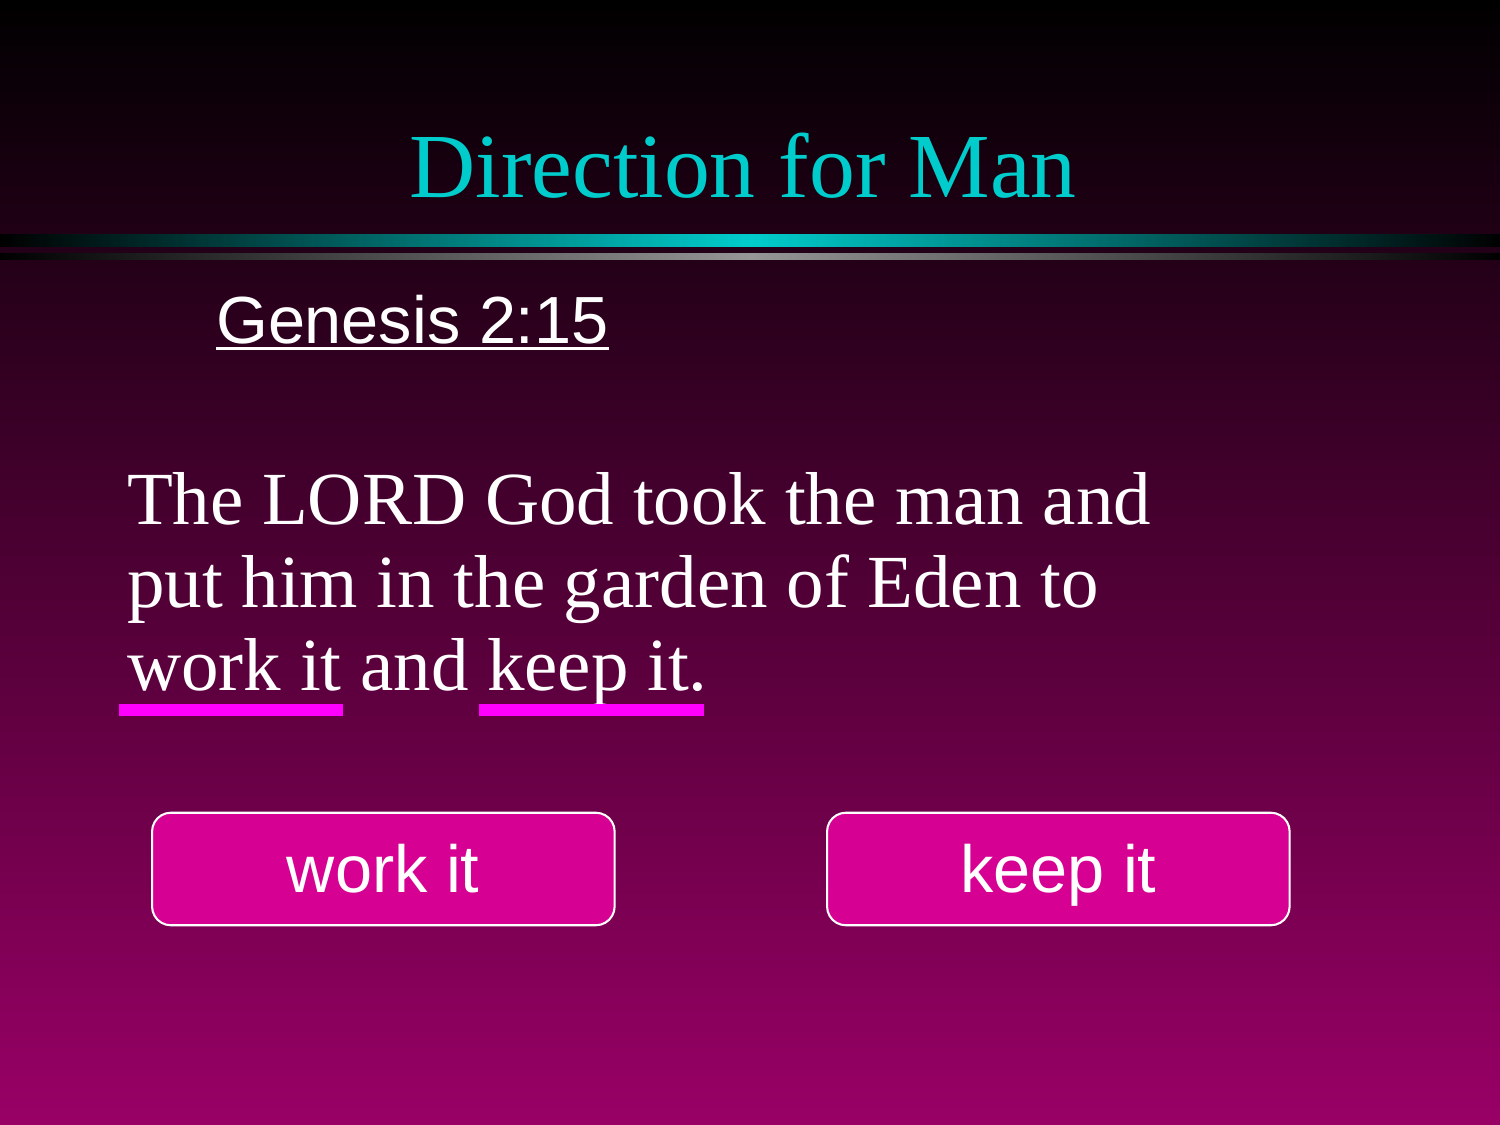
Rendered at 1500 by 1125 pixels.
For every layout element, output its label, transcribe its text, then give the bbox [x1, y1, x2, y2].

text_box work it [152, 812, 615, 926]
text_box Genesis 2:15 [201, 274, 624, 366]
text_box keep it [827, 812, 1290, 926]
title Direction for Man [99, 37, 1388, 225]
text_box The LORD God took the man and put him in the garden of Eden to work it and keep it. [112, 450, 1276, 714]
